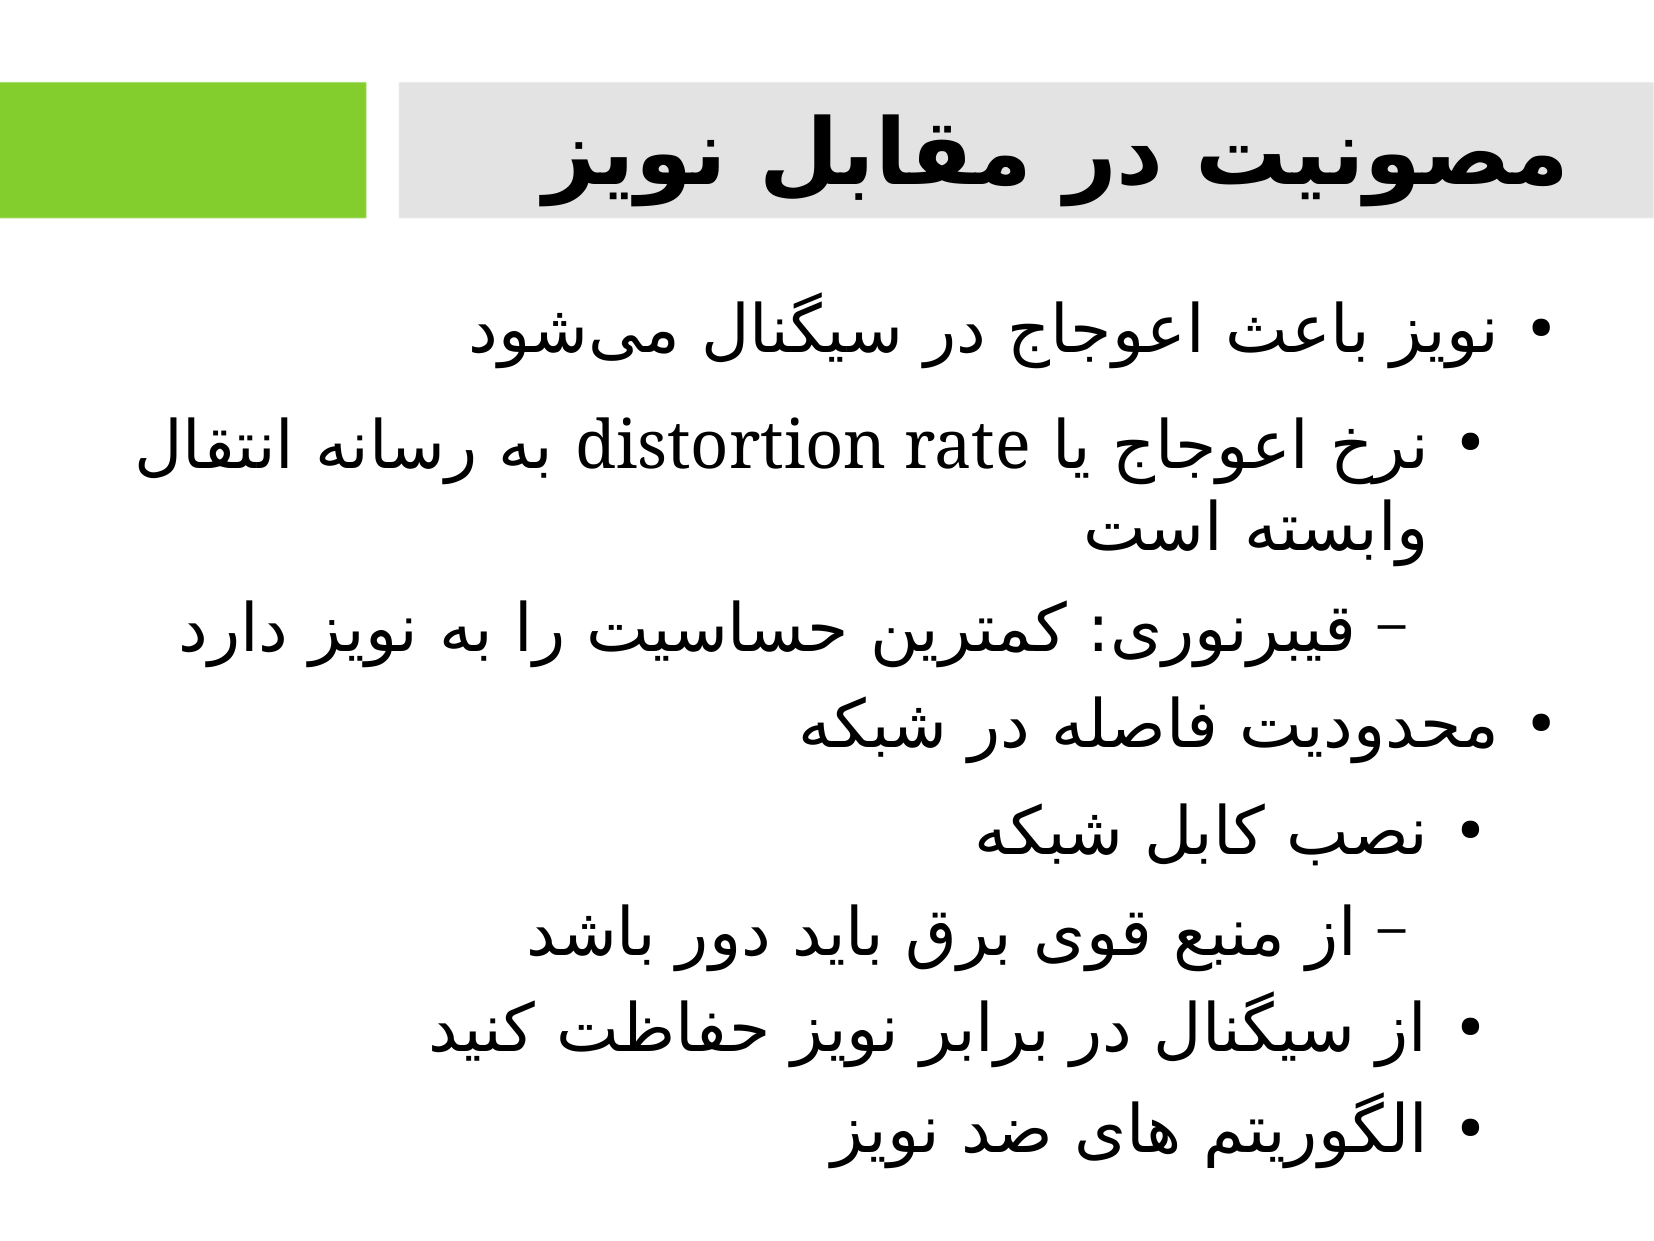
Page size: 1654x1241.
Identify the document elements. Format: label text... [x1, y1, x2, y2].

title مصونیت در مقابل نویز [82, 49, 1571, 257]
list نویز باعث اعوجاج در سیگنال می‌شود نرخ اعوجاج یا distortion rate به رسانه انتقال وابسته است قیبرنوری: کمترین حساسیت را به نویز دارد محدودیت فاصله در شبکه نصب کابل شبکه از منبع قوی برق باید دور باشد از سیگنال در برابر نویز حفاظت کنید الگوریتم های ضد نویز [82, 290, 1571, 1182]
picture [0, 0, 1654, 1241]
